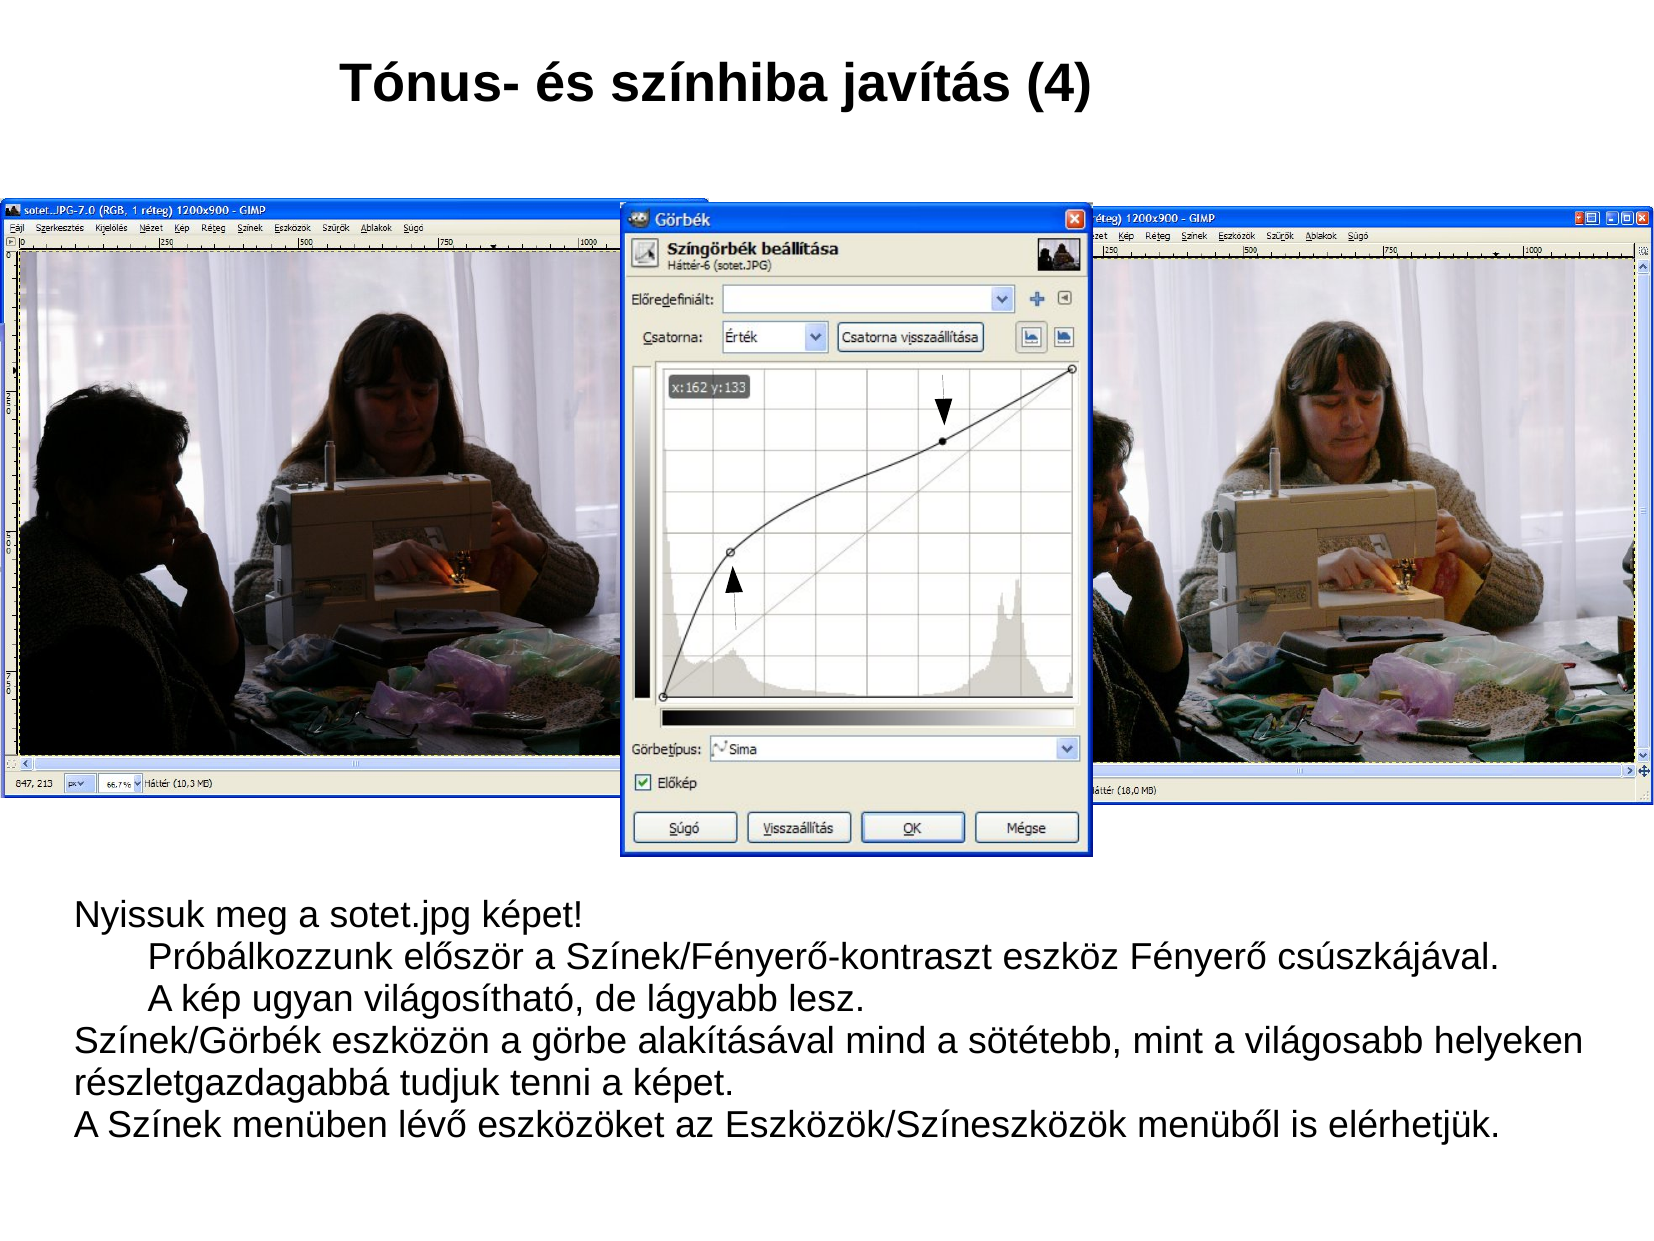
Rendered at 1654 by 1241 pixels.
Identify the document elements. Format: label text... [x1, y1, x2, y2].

text_box Nyissuk meg a sotet.jpg képet! Próbálkozzunk először a Színek/Fényerő-kontraszt eszköz Fényerő csúszkájával. A kép ugyan világosítható, de lágyabb lesz. Színek/Görbék eszközön a görbe alakításával mind a sötétebb, mint a világosabb helyeken részletgazdagabbá tudjuk tenni a képet. A Színek menüben lévő eszközöket az Eszközök/Színeszközök menüből is elérhetjük. [59, 885, 1599, 1238]
text_box Tónus- és színhiba javítás (4) [324, 45, 1109, 123]
picture [0, 198, 1654, 857]
